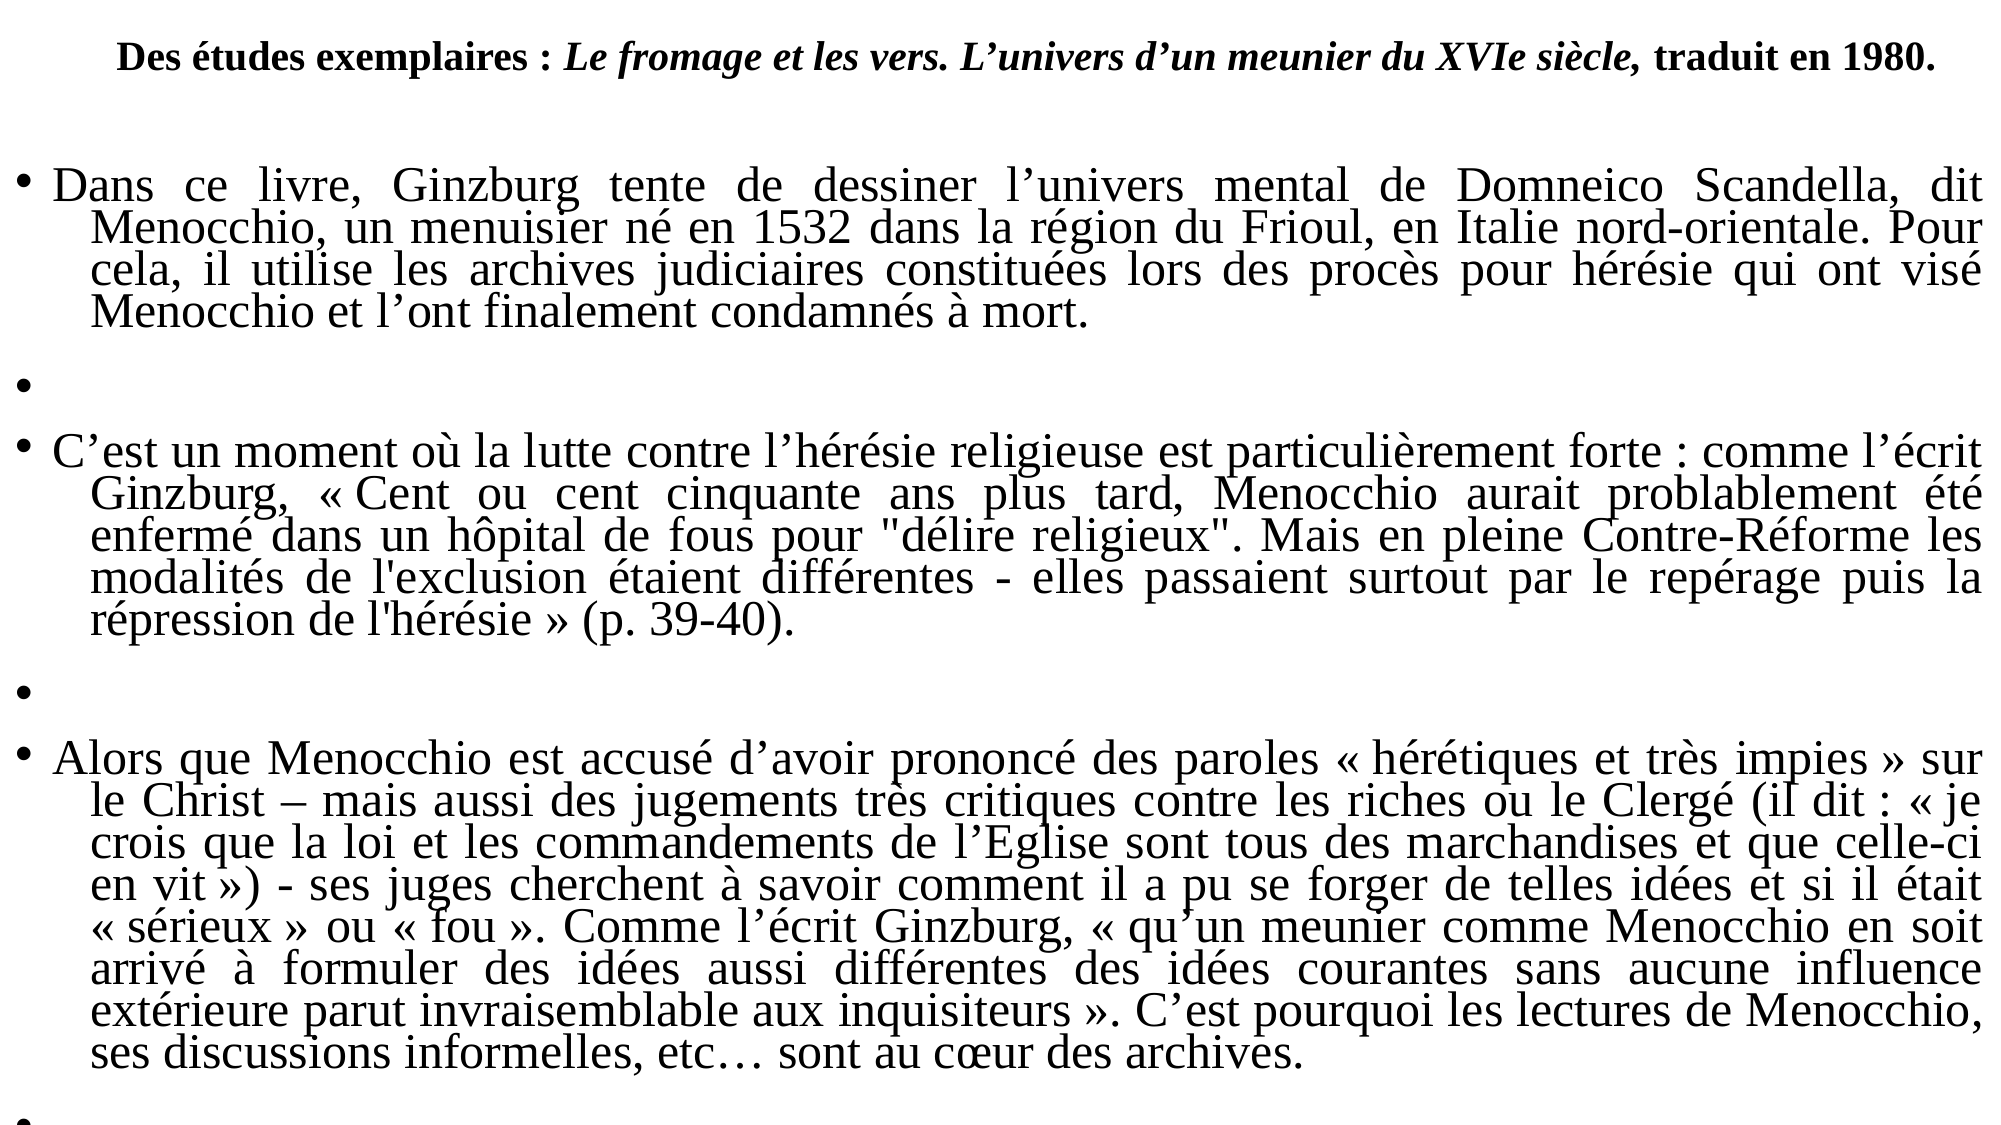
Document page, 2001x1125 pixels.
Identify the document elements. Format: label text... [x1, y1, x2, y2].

list Dans ce livre, Ginzburg tente de dessiner l’univers mental de Domneico Scandella, dit Menocchio, un menuisier né en 1532 dans la région du Frioul, en Italie nord-orientale. Pour cela, il utilise les archives judiciaires constituées lors des procès pour hérésie qui ont visé Menocchio et l’ont finalement condamnés à mort. C’est un moment où la lutte contre l’hérésie religieuse est particulièrement forte : comme l’écrit Ginzburg, « Cent ou cent cinquante ans plus tard, Menocchio aurait problablement été enfermé dans un hôpital de fous pour "délire religieux". Mais en pleine Contre-Réforme les modalités de l'exclusion étaient différentes - elles passaient surtout par le repérage puis la répression de l'hérésie » (p. 39-40). Alors que Menocchio est accusé d’avoir prononcé des paroles « hérétiques et très impies » sur le Christ – mais aussi des jugements très critiques contre les riches ou le Clergé (il dit : « je crois que la loi et les commandements de l’Eglise sont tous des marchandises et que celle-ci en vit ») - ses juges cherchent à savoir comment il a pu se forger de telles idées et si il était « sérieux » ou « fou ». Comme l’écrit Ginzburg, « qu’un meunier comme Menocchio en soit arrivé à formuler des idées aussi différentes des idées courantes sans aucune influence extérieure parut invraisemblable aux inquisiteurs ». C’est pourquoi les lectures de Menocchio, ses discussions informelles, etc… sont au cœur des archives. [0, 160, 2000, 1125]
title Des études exemplaires : Le fromage et les vers. L’univers d’un meunier du XVIe siècle, traduit en 1980. [79, 0, 1974, 114]
